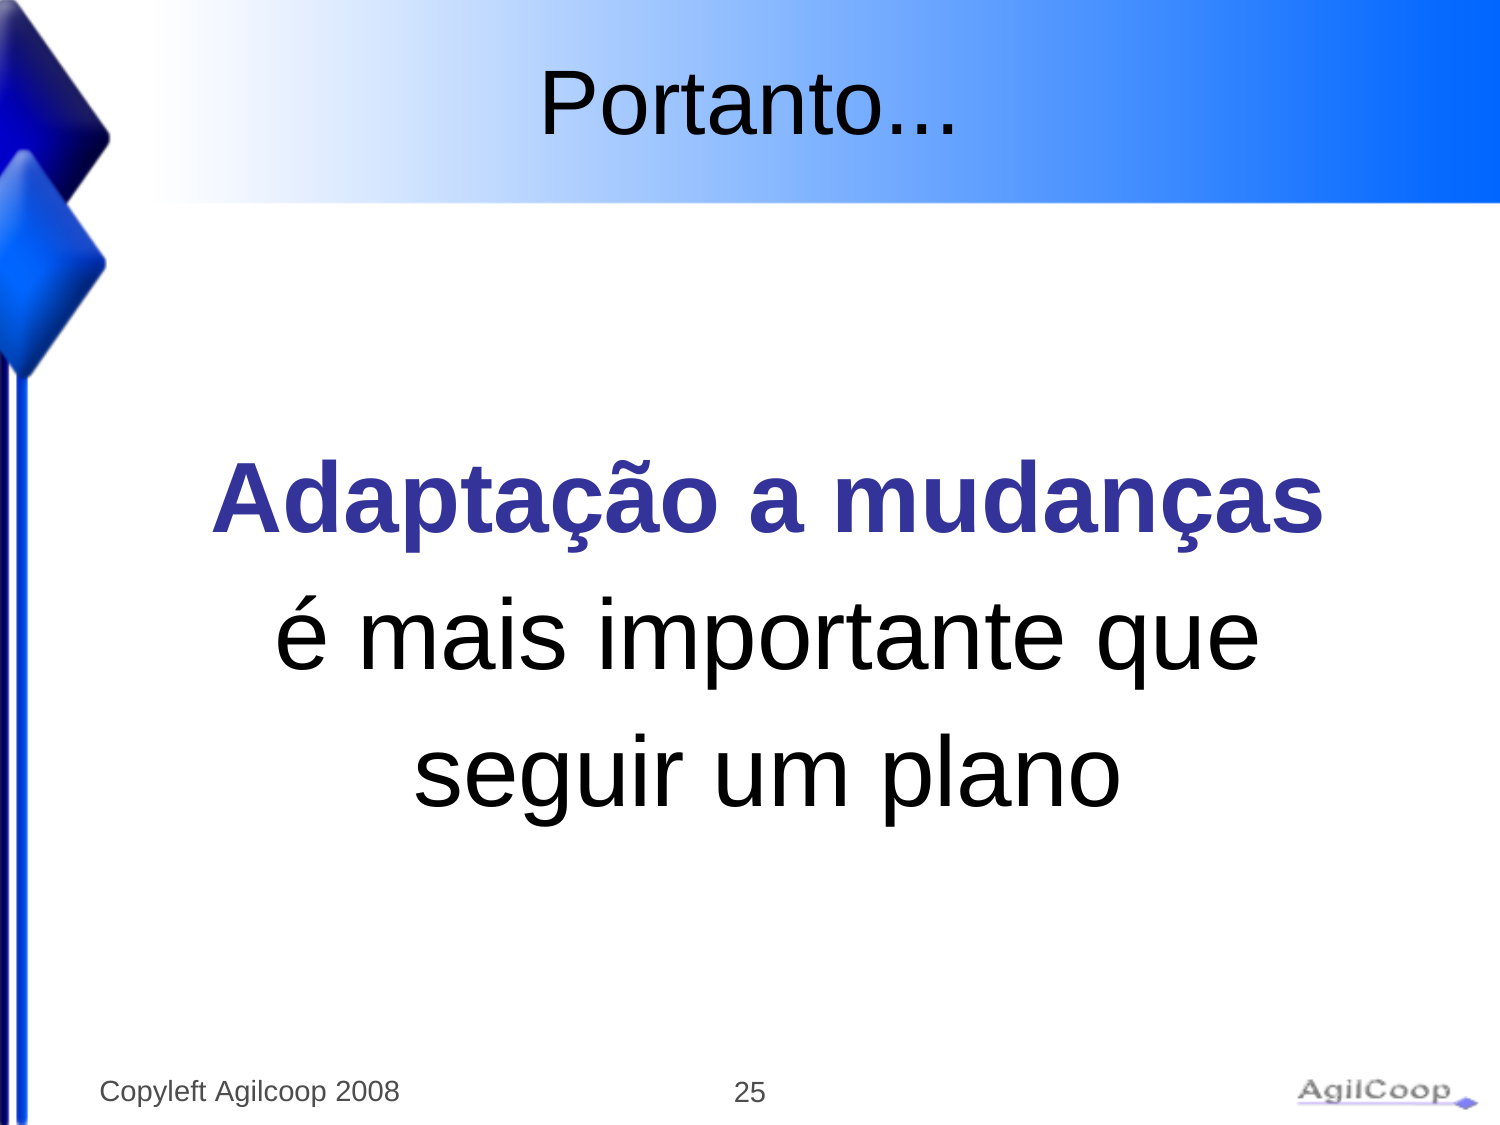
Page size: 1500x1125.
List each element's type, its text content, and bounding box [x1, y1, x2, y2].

title Portanto... [75, 8, 1426, 197]
list Adaptação a mudanças é mais importante que seguir um plano [112, 243, 1425, 1006]
picture [0, 0, 1500, 1125]
